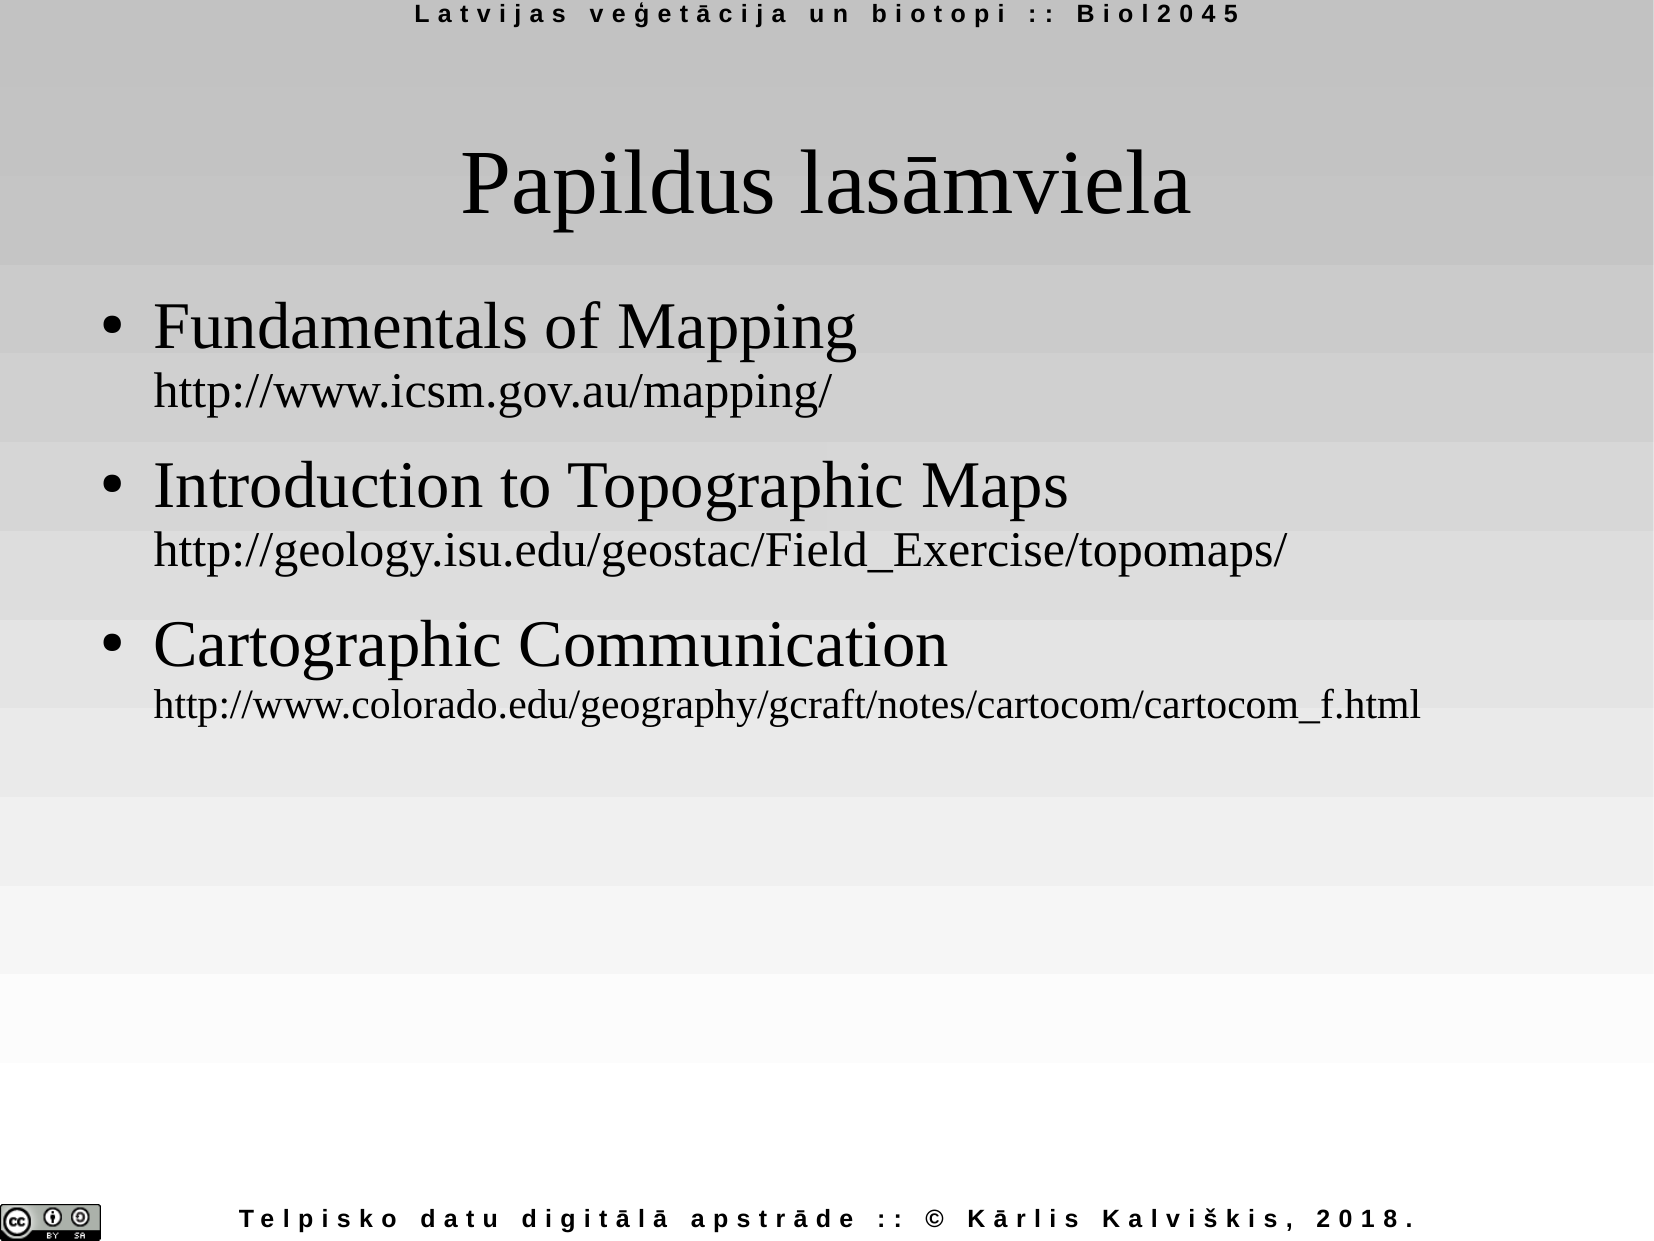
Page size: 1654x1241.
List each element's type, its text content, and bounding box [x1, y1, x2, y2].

list Fundamentals of Mapping http://www.icsm.gov.au/mapping/ Introduction to Topographic Maps http://geology.isu.edu/geostac/Field_Exercise/topomaps/ Cartographic Communication http://www.colorado.edu/geography/gcraft/notes/cartocom/cartocom_f.html [82, 289, 1571, 1113]
picture [0, 0, 1654, 1241]
title Papildus lasāmviela [29, 49, 1625, 296]
